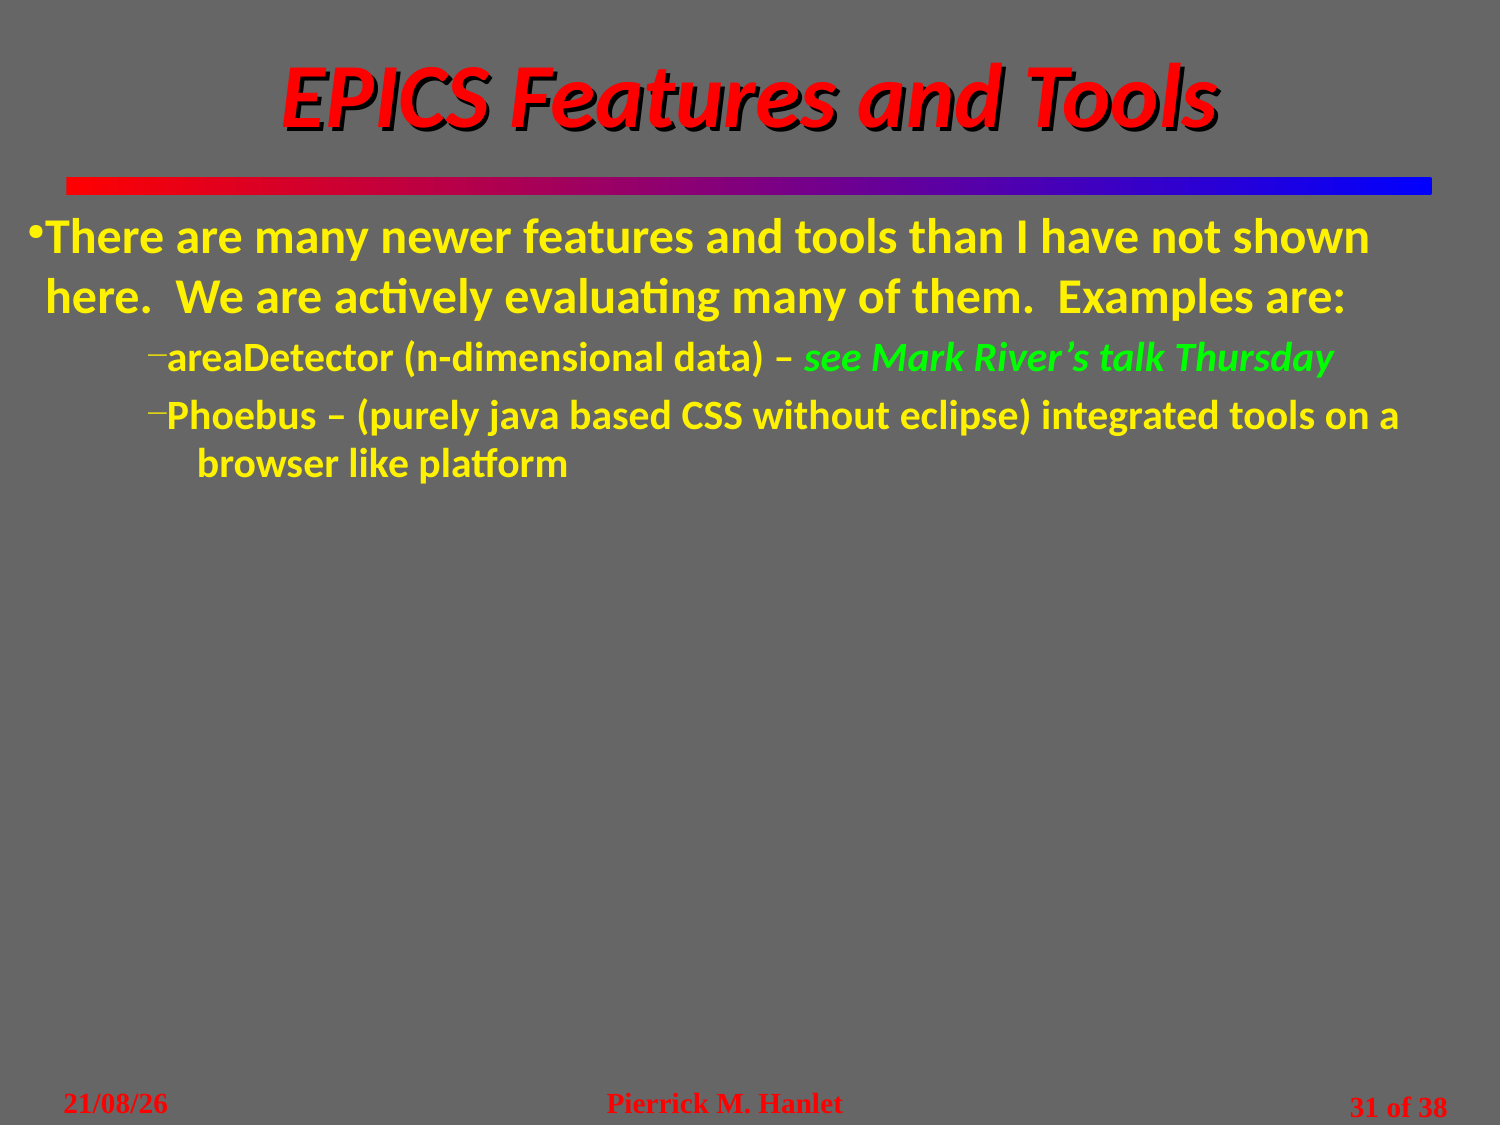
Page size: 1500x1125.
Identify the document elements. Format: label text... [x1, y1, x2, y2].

title EPICS Features and Tools [15, 16, 1486, 172]
list There are many newer features and tools than I have not shown here. We are actively evaluating many of them. Examples are: areaDetector (n-dimensional data) – see Mark River’s talk Thursday Phoebus – (purely java based CSS without eclipse) integrated tools on a browser like platform [0, 195, 1500, 1066]
